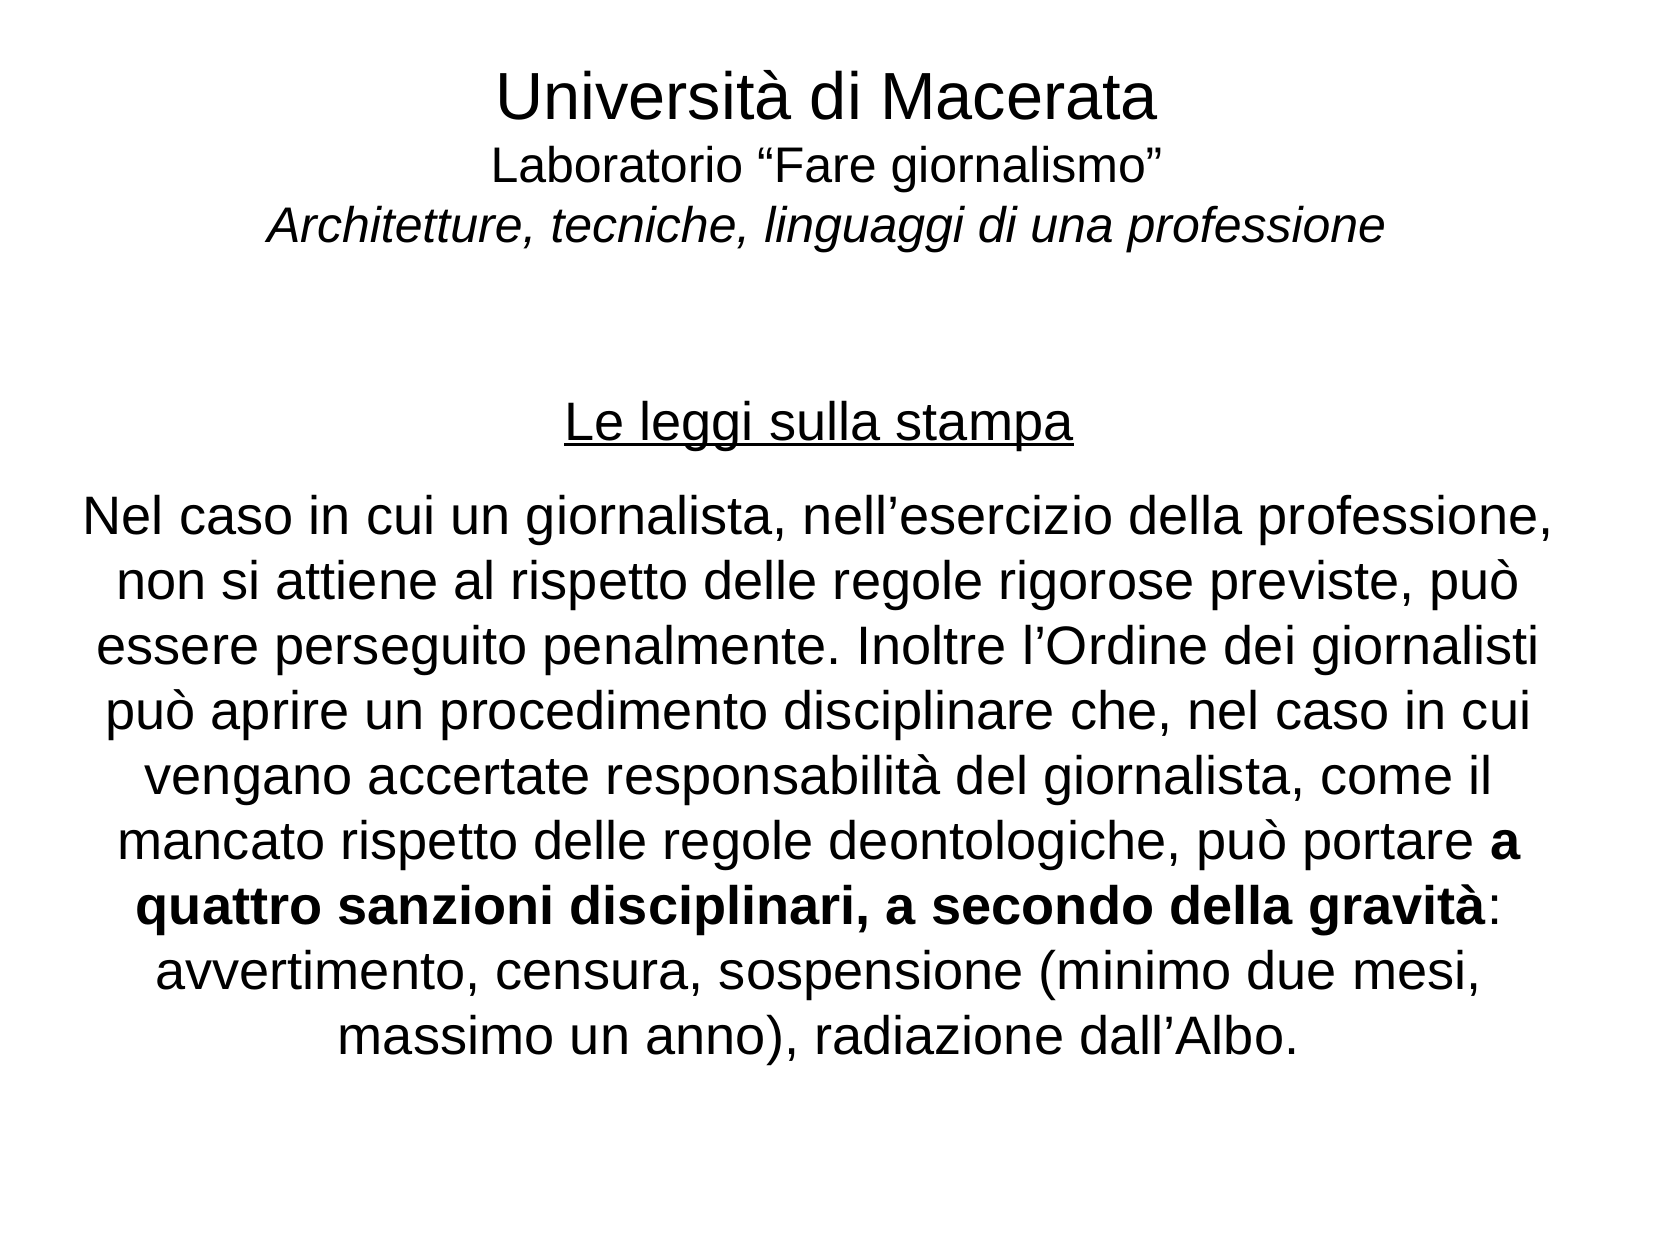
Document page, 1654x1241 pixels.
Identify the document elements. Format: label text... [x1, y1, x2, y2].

subtitle Le leggi sulla stampa Nel caso in cui un giornalista, nell’esercizio della professione, non si attiene al rispetto delle regole rigorose previste, può essere perseguito penalmente. Inoltre l’Ordine dei giornalisti può aprire un procedimento disciplinare che, nel caso in cui vengano accertate responsabilità del giornalista, come il mancato rispetto delle regole deontologiche, può portare a quattro sanzioni disciplinari, a secondo della gravità: avvertimento, censura, sospensione (minimo due mesi, massimo un anno), radiazione dall’Albo. [82, 291, 1571, 1235]
title Università di Macerata Laboratorio “Fare giornalismo” Architetture, tecniche, linguaggi di una professione [82, 49, 1571, 257]
